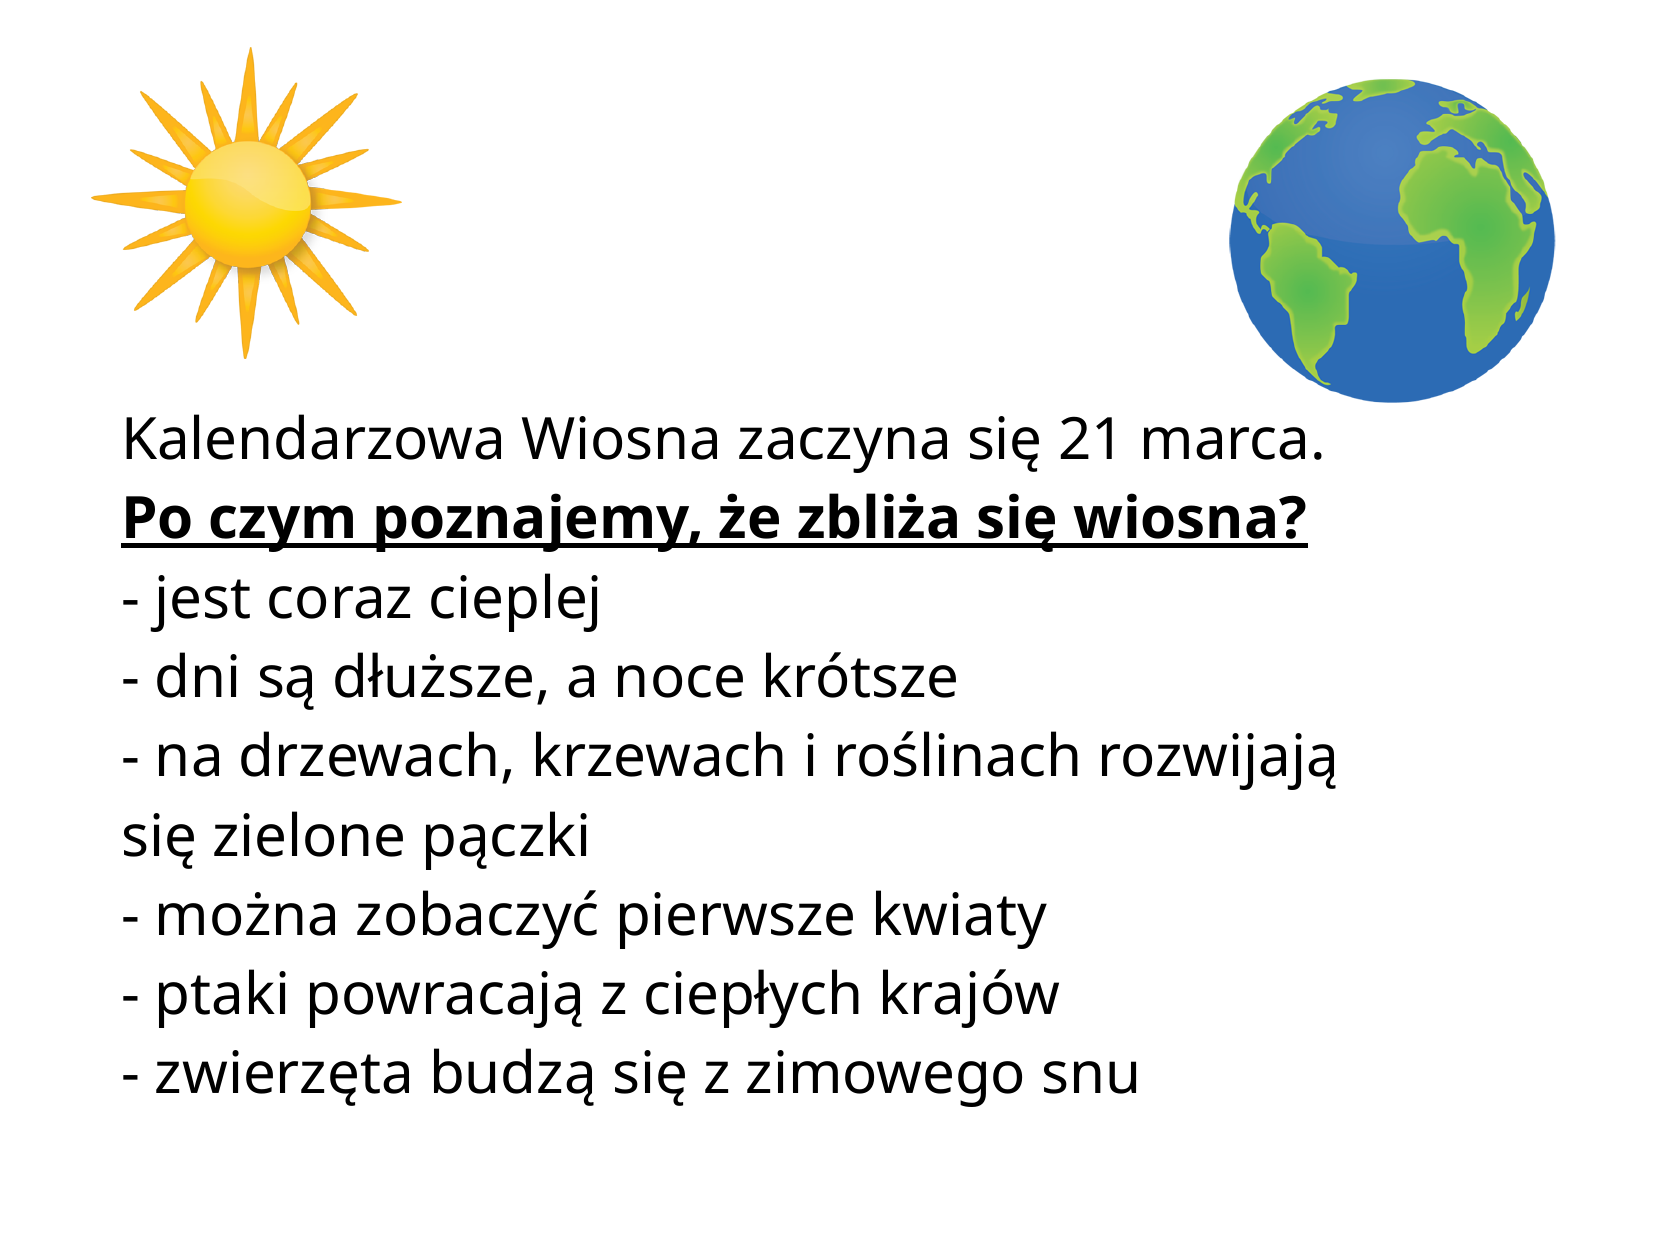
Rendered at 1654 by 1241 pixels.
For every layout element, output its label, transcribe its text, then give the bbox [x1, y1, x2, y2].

picture [91, 47, 402, 359]
picture [1192, 35, 1590, 414]
text_box Kalendarzowa Wiosna zaczyna się 21 marca. Po czym poznajemy, że zbliża się wiosna? - jest coraz cieplej - dni są dłuższe, a noce krótsze - na drzewach, krzewach i roślinach rozwijają się zielone pączki - można zobaczyć pierwsze kwiaty - ptaki powracają z ciepłych krajów - zwierzęta budzą się z zimowego snu [106, 390, 1430, 1146]
